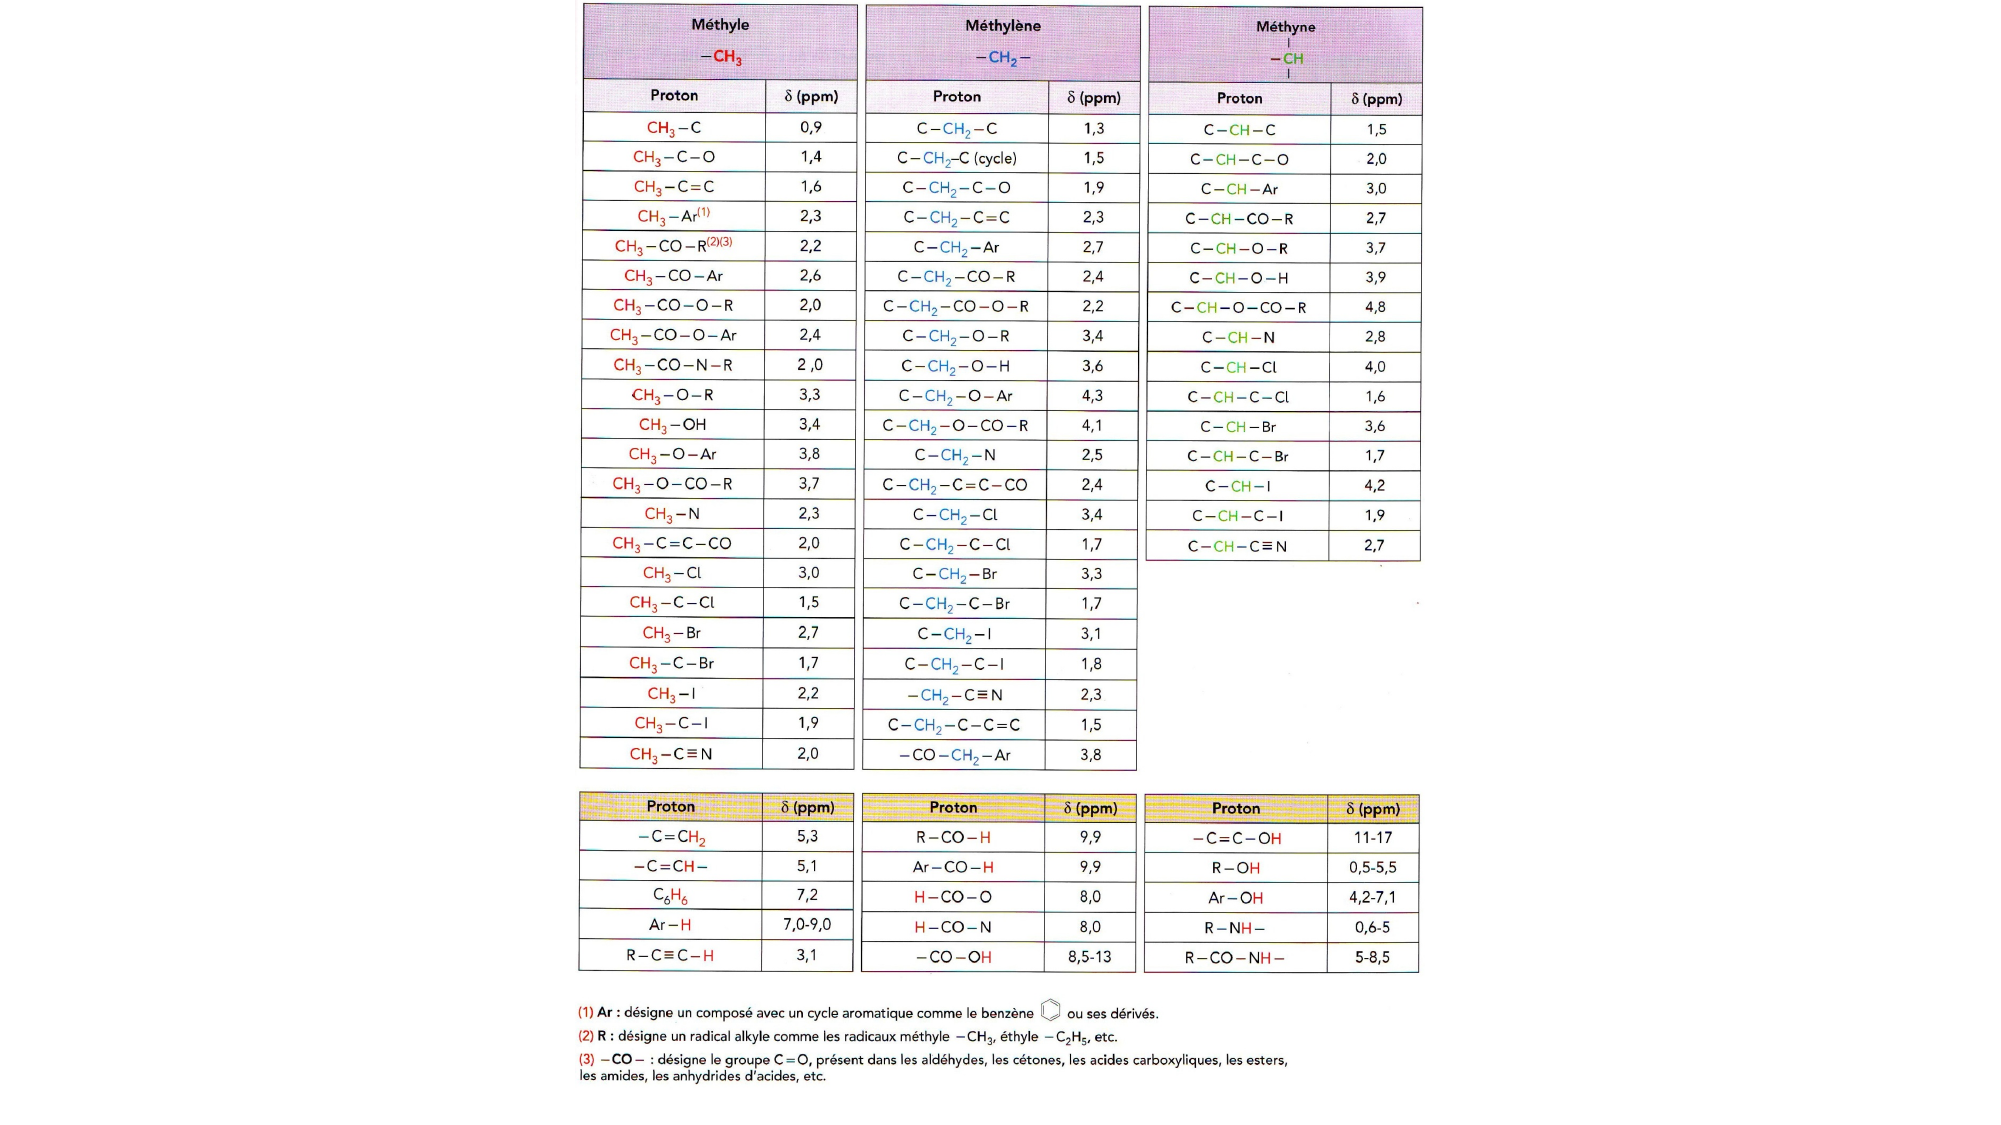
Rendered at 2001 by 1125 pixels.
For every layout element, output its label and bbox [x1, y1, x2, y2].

picture [575, 0, 1425, 1090]
